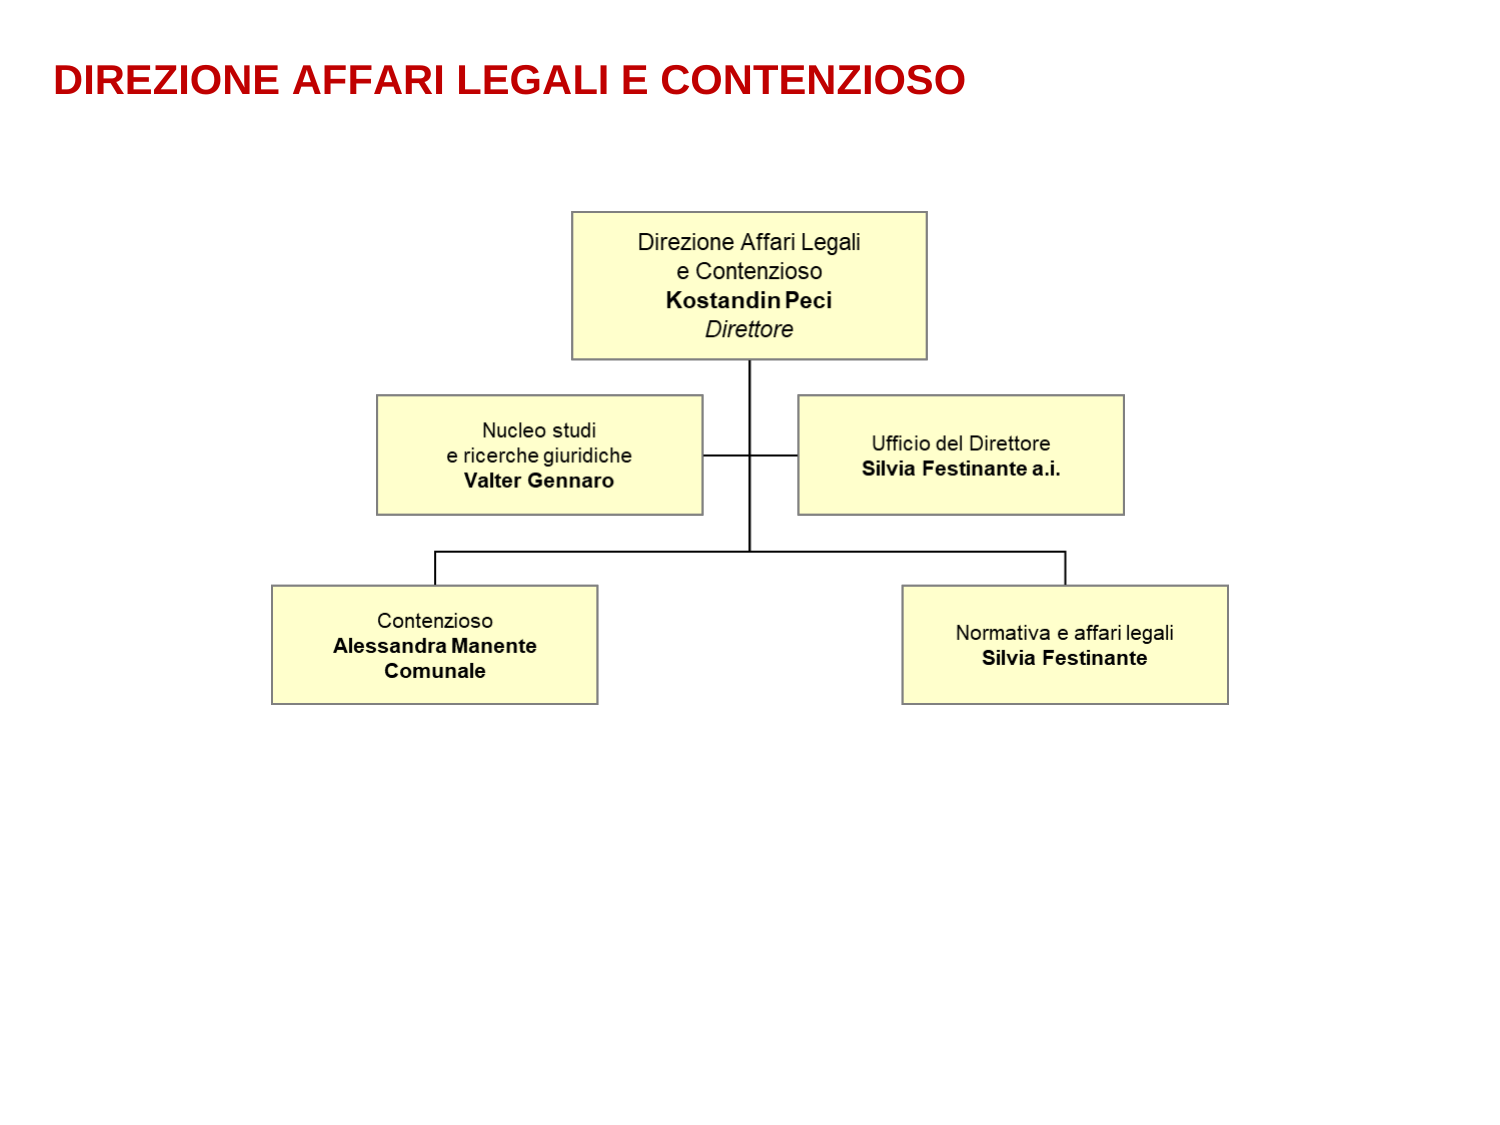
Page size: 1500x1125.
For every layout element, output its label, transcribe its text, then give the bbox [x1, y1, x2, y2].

picture [271, 211, 1229, 705]
text_box DIREZIONE AFFARI LEGALI E CONTENZIOSO [38, 45, 1414, 128]
